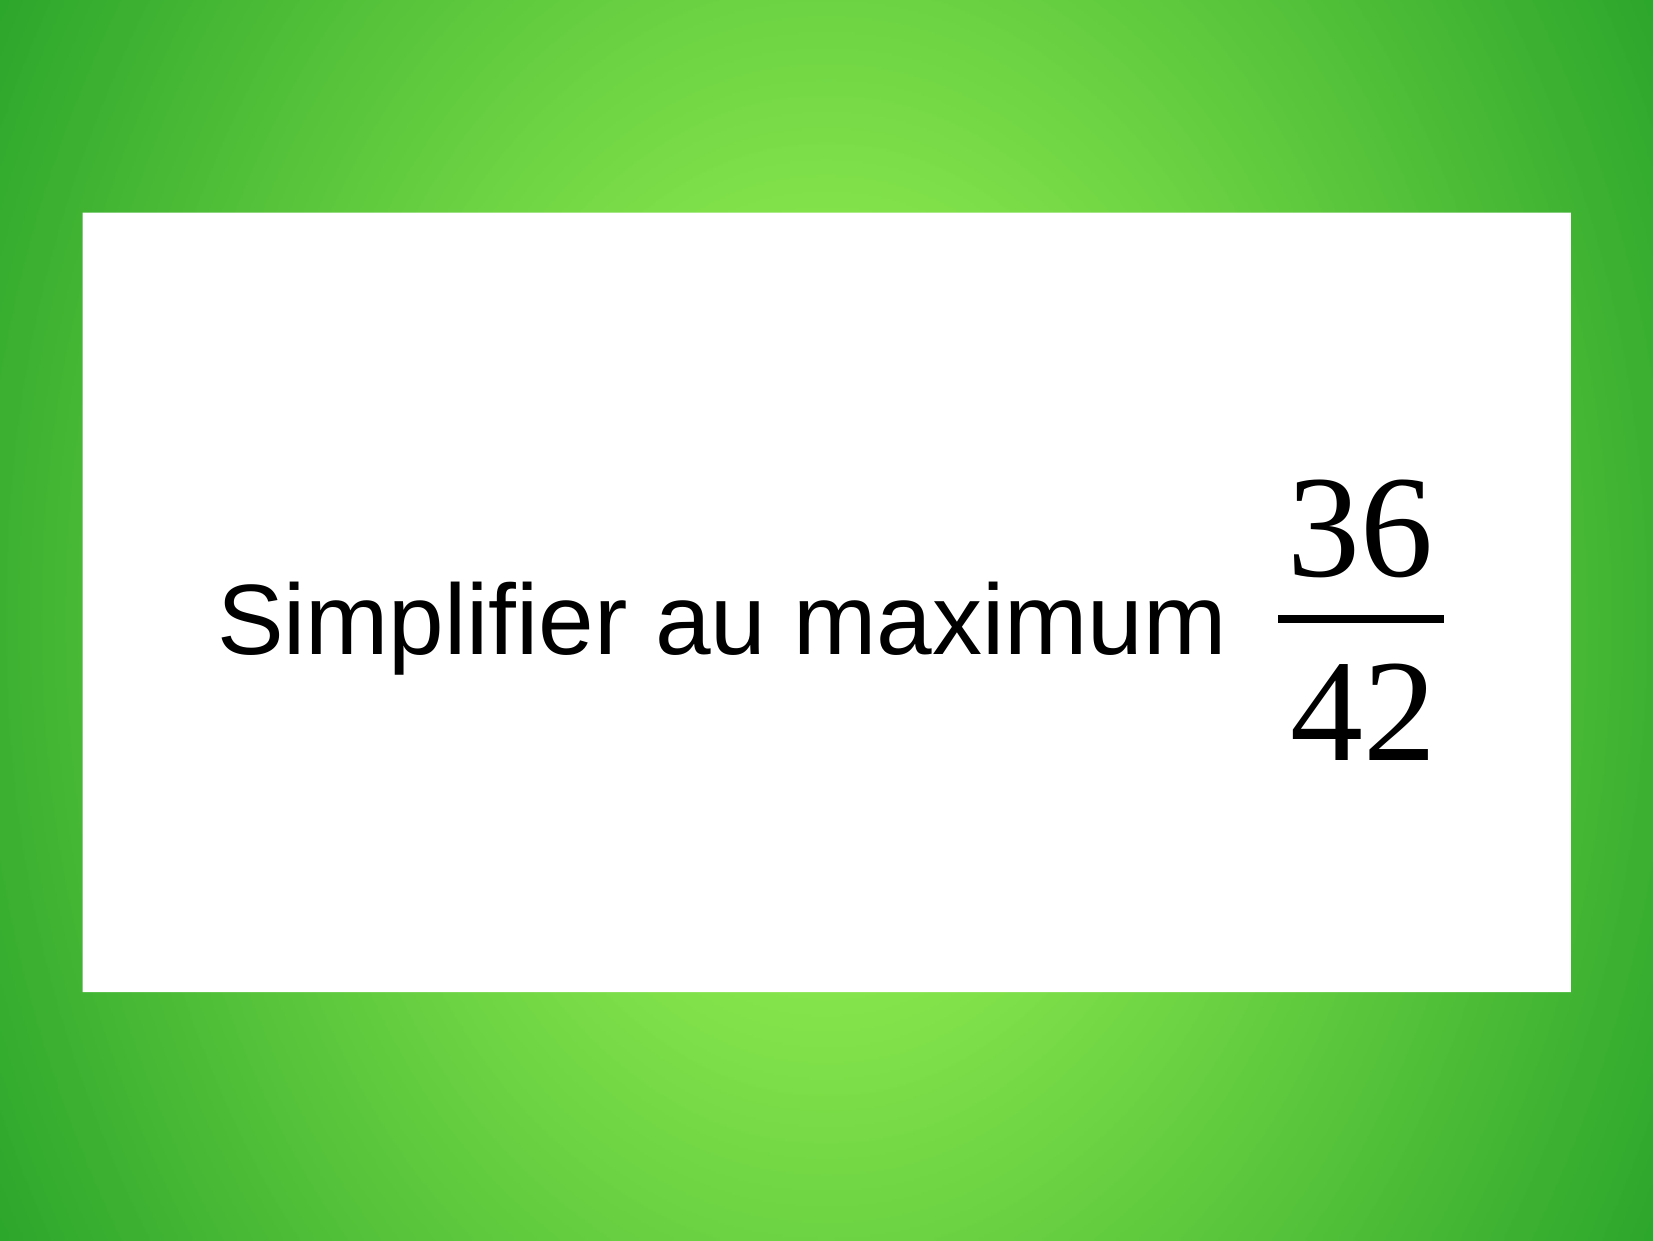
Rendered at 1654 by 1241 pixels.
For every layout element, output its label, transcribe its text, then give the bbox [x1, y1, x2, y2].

chart [1263, 446, 1457, 792]
subtitle Simplifier au maximum [82, 212, 1571, 993]
picture [0, 0, 1654, 1241]
